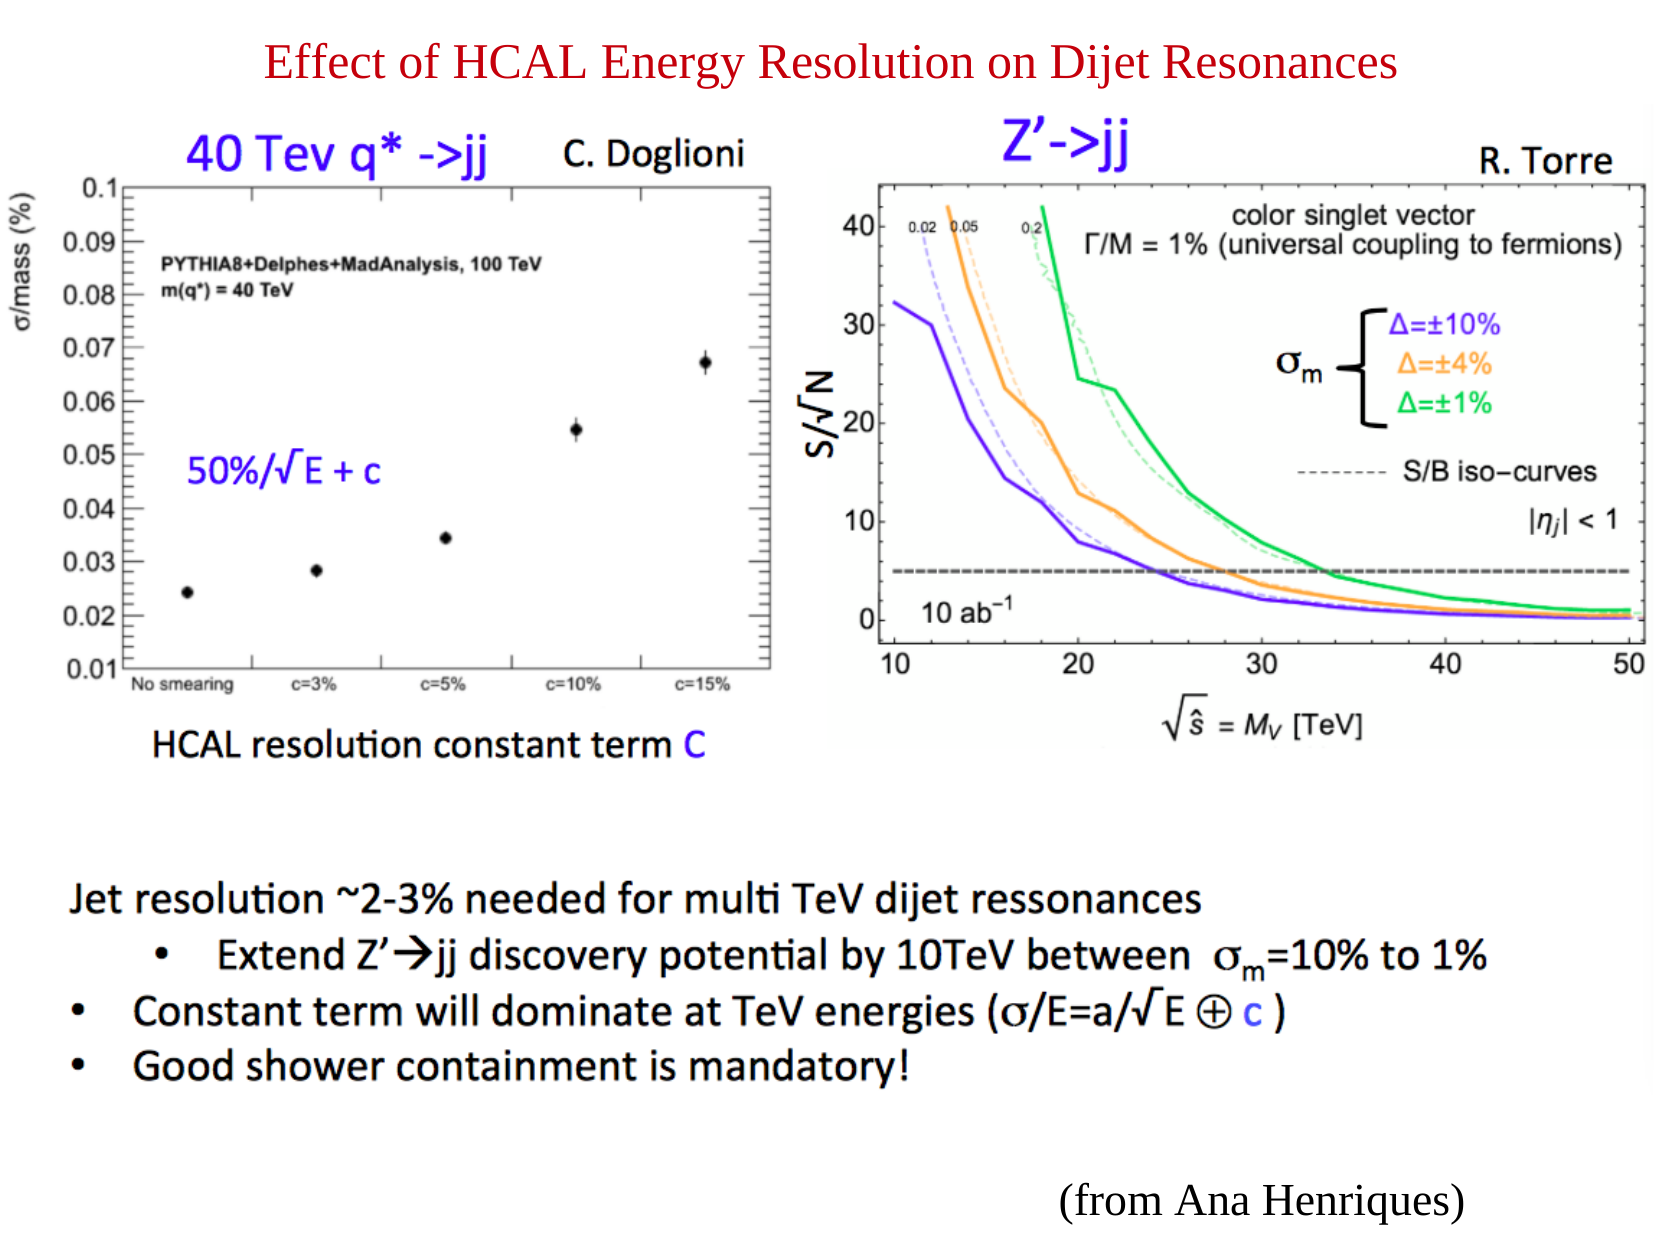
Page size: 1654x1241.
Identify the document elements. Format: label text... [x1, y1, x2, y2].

text_box Effect of HCAL Energy Resolution on Dijet Resonances [263, 34, 1399, 90]
picture [0, 104, 1654, 1103]
text_box (from Ana Henriques) [1058, 1174, 1478, 1226]
